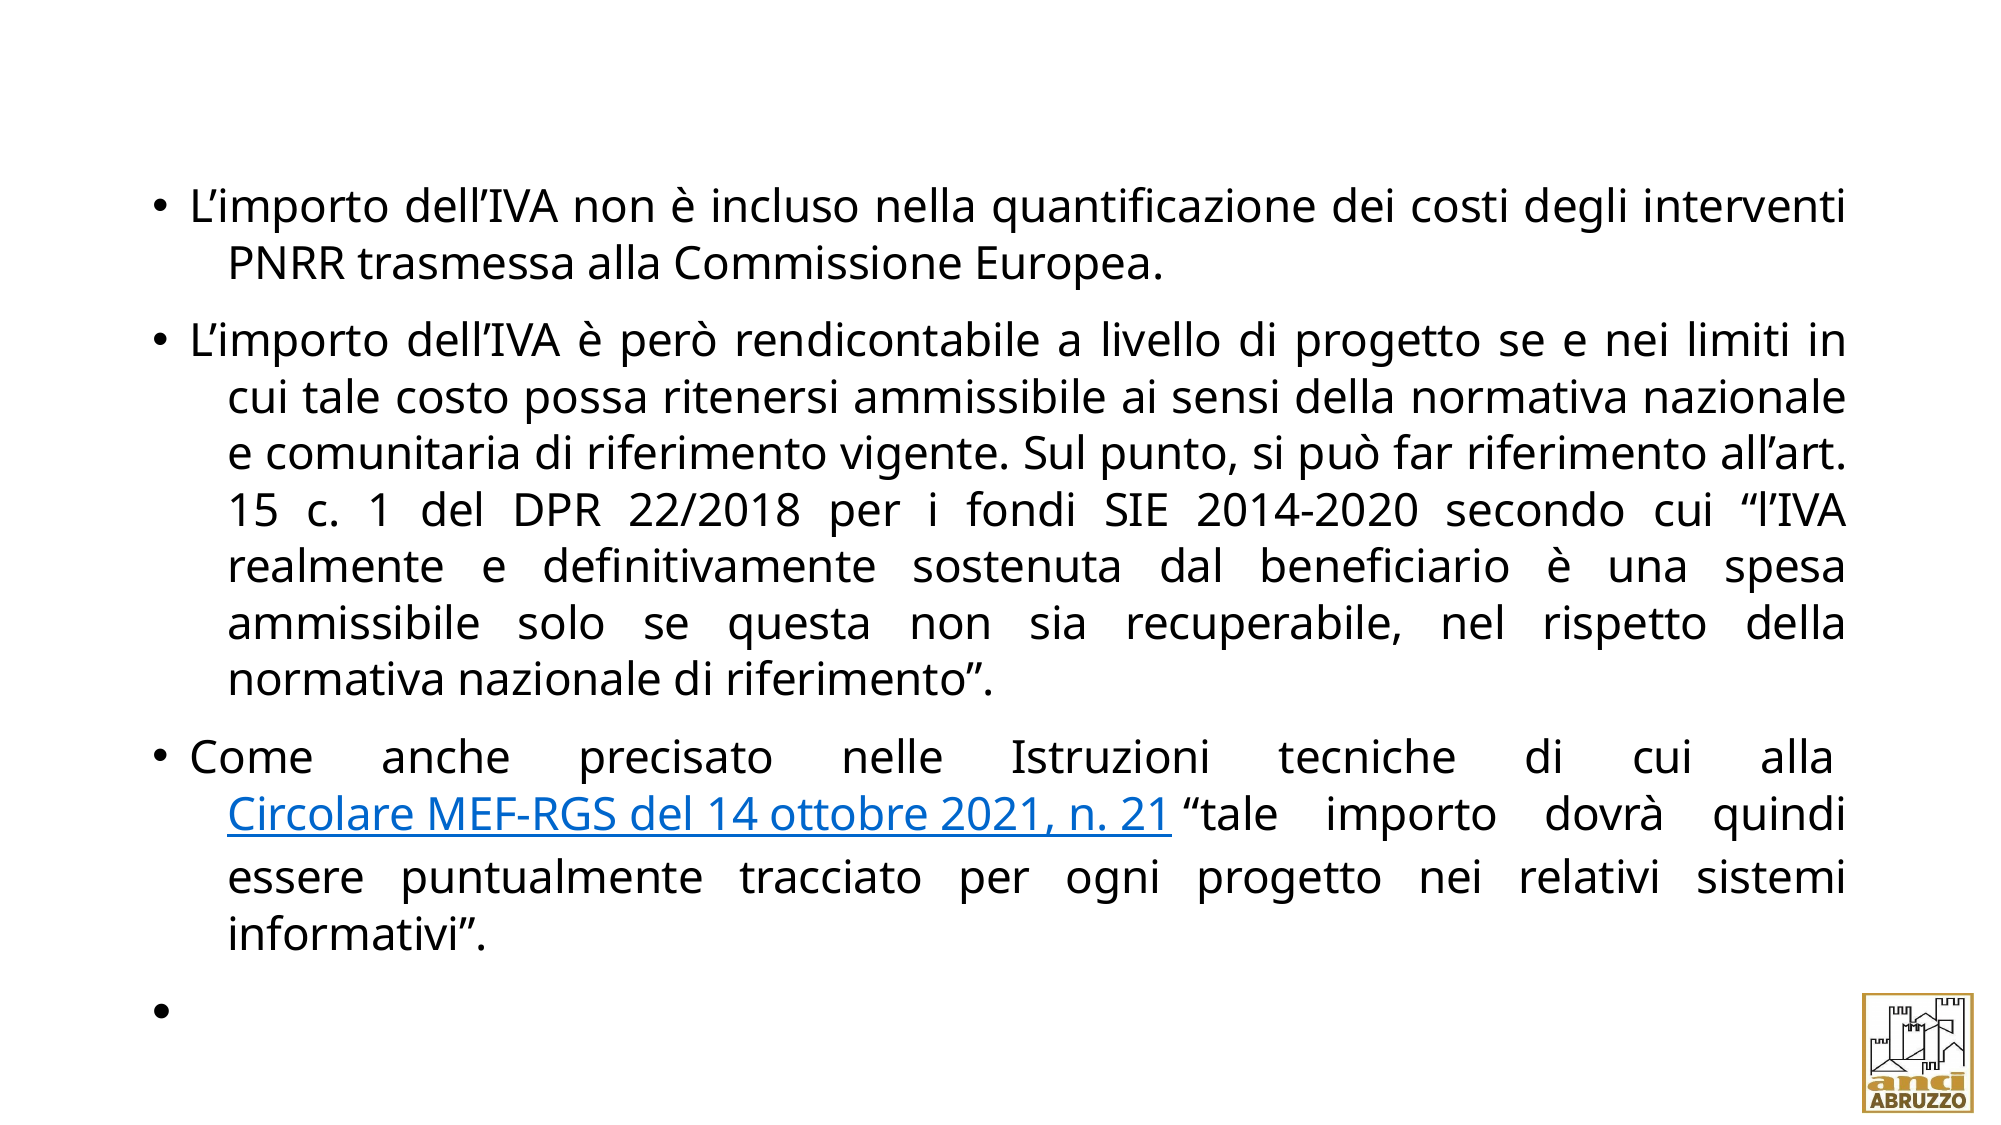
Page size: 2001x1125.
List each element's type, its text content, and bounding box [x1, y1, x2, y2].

list L’importo dell’IVA non è incluso nella quantificazione dei costi degli interventi PNRR trasmessa alla Commissione Europea. L’importo dell’IVA è però rendicontabile a livello di progetto se e nei limiti in cui tale costo possa ritenersi ammissibile ai sensi della normativa nazionale e comunitaria di riferimento vigente. Sul punto, si può far riferimento all’art. 15 c. 1 del DPR 22/2018 per i fondi SIE 2014-2020 secondo cui “l’IVA realmente e definitivamente sostenuta dal beneficiario è una spesa ammissibile solo se questa non sia recuperabile, nel rispetto della normativa nazionale di riferimento”. Come anche precisato nelle Istruzioni tecniche di cui alla Circolare MEF-RGS del 14 ottobre 2021, n. 21 “tale importo dovrà quindi essere puntualmente tracciato per ogni progetto nei relativi sistemi informativi”. [137, 168, 1863, 1005]
